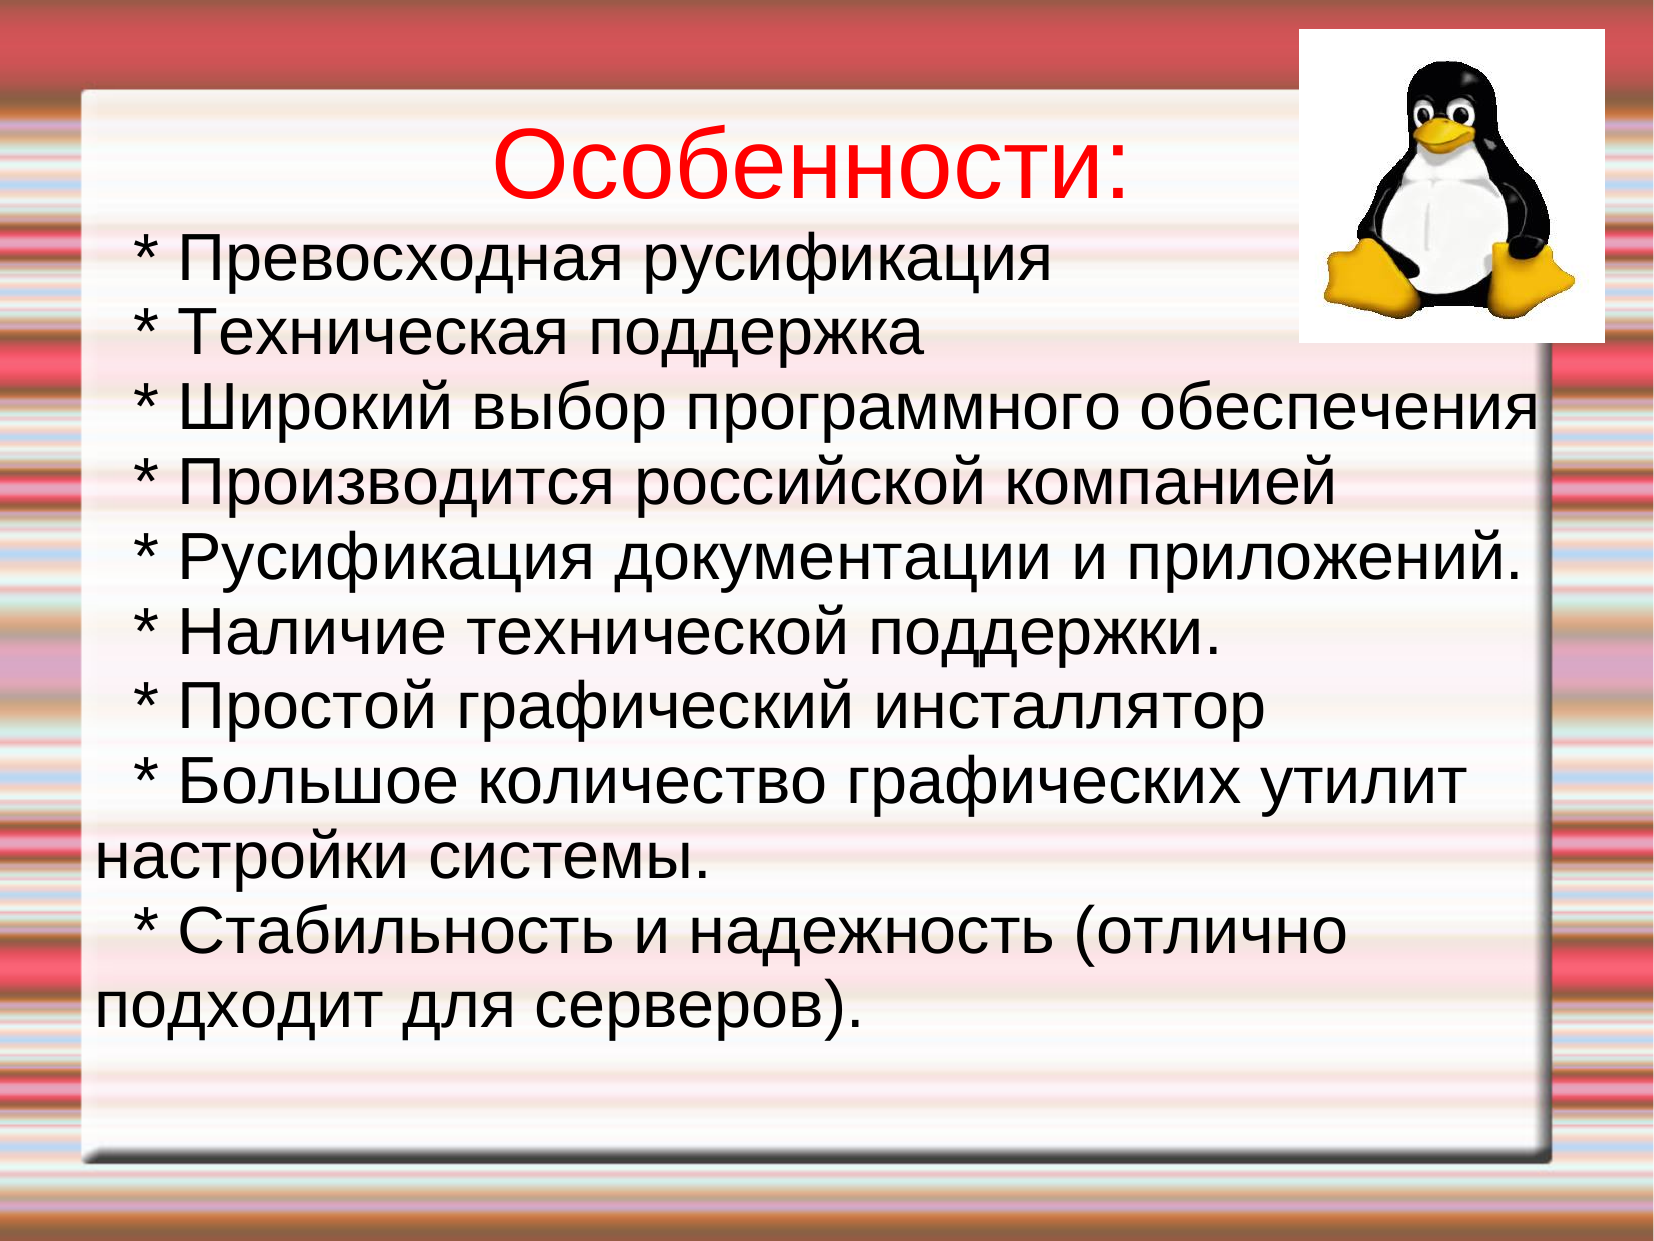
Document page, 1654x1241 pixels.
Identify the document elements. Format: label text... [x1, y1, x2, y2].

subtitle Особенности: * Превосходная русификация * Техническая поддержка * Широкий выбор программного обеспечения * Производится российской компанией * Русификация документации и приложений. * Наличие технической поддержки. * Простой графический инсталлятор * Большое количество графических утилит настройки системы. * Стабильность и надежность (отлично подходит для серверов). [59, 108, 1565, 1192]
picture [0, 0, 1654, 1241]
